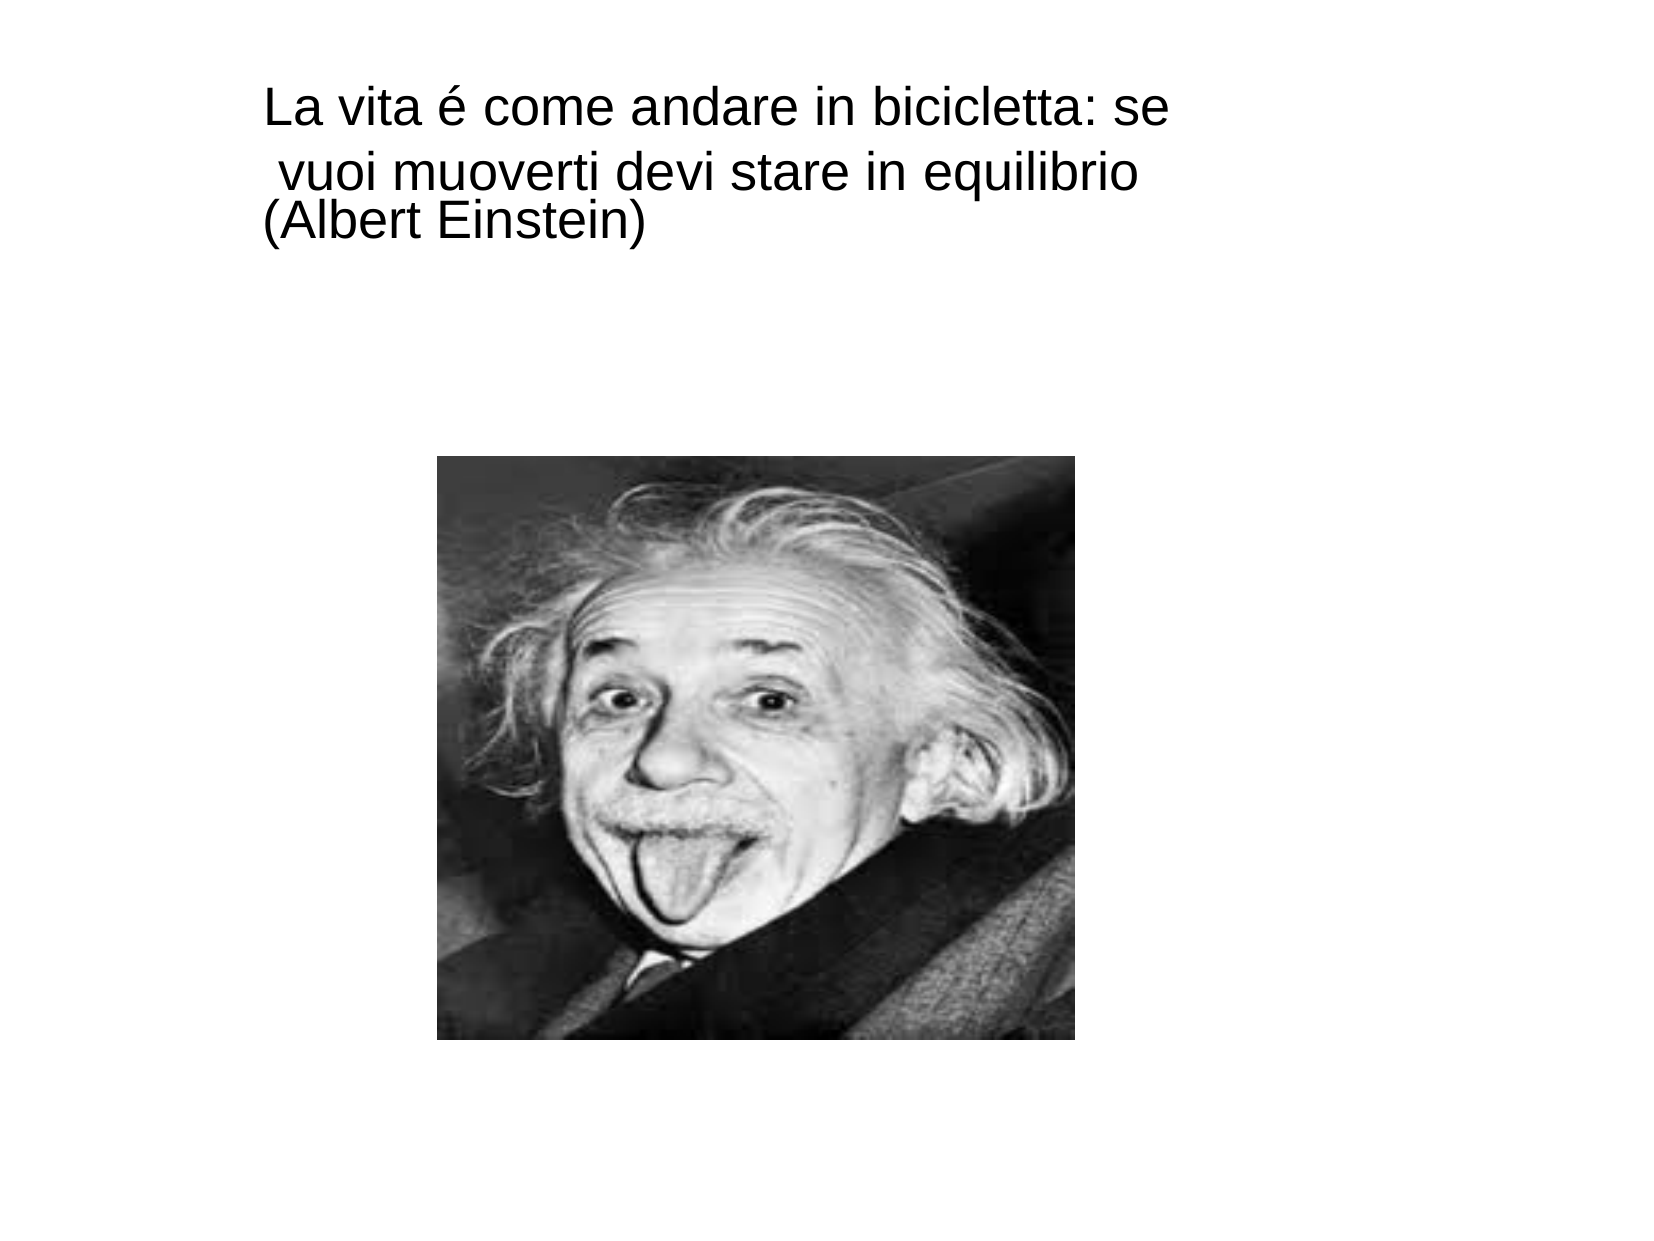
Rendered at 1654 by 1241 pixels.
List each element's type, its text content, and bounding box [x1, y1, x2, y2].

text_box La vita é come andare in bicicletta: se vuoi muoverti devi stare in equilibrio [248, 63, 1075, 260]
picture [437, 456, 1075, 1040]
text_box (Albert Einstein) [247, 177, 544, 234]
